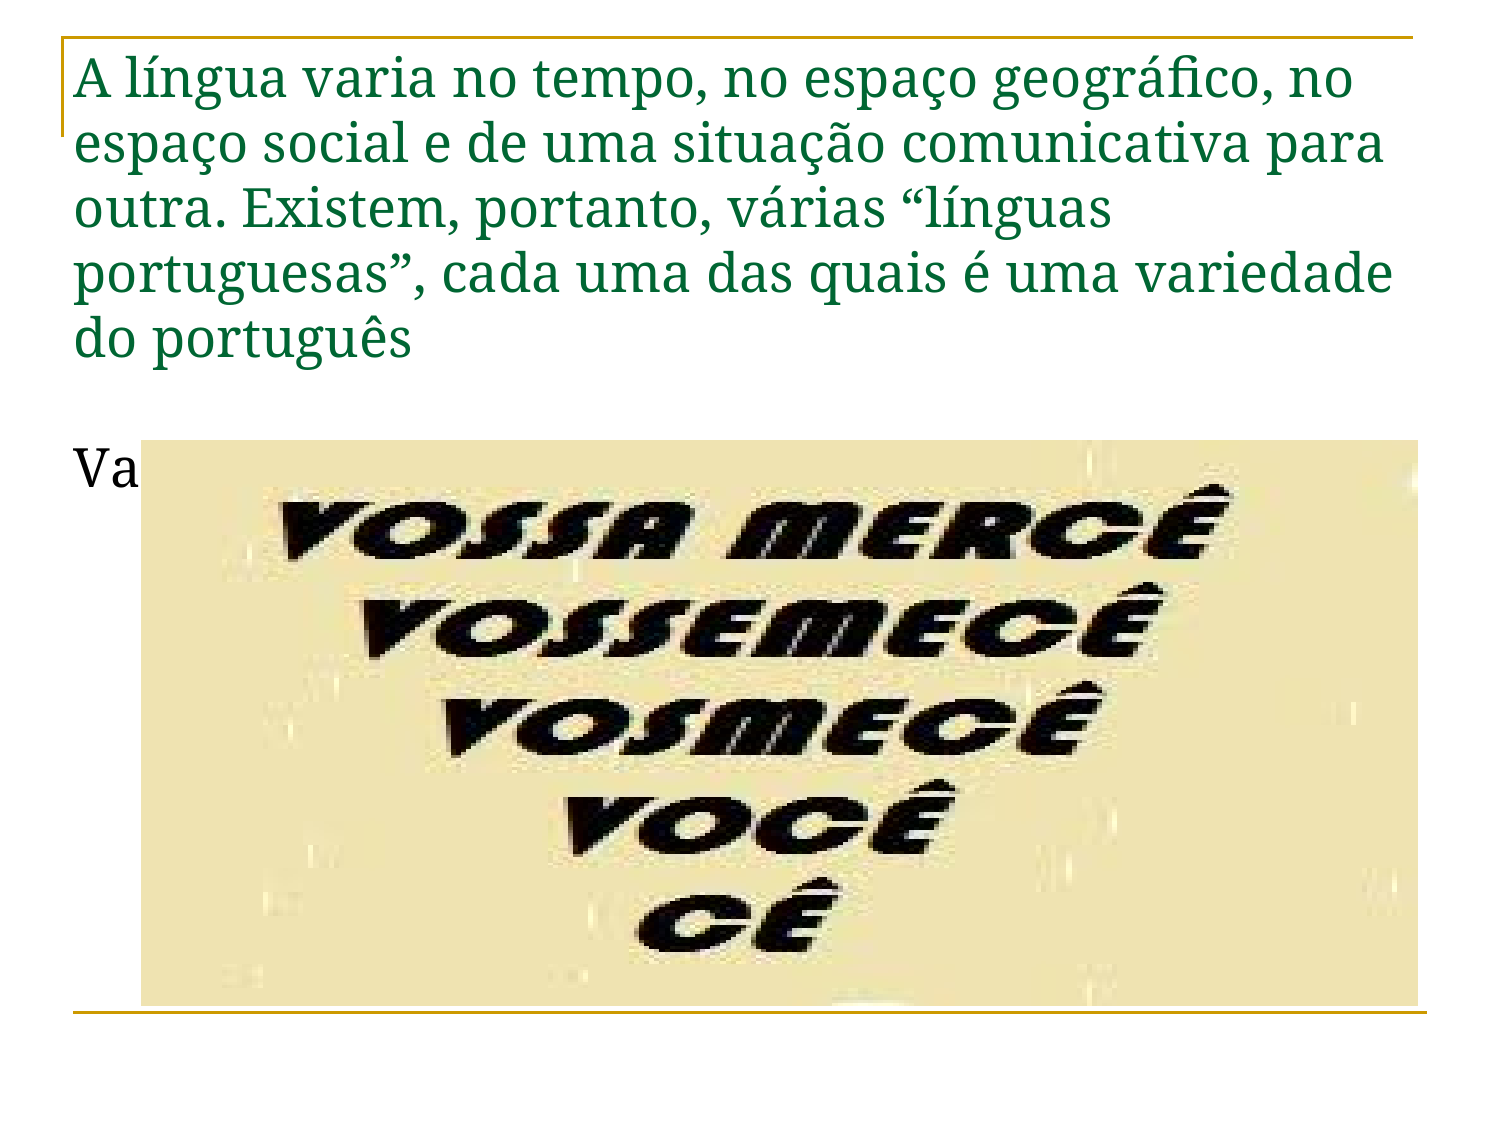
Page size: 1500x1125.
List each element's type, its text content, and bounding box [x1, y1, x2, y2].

picture [141, 440, 1418, 1006]
title A língua varia no tempo, no espaço geográfico, no espaço social e de uma situação comunicativa para outra. Existem, portanto, várias “línguas portuguesas”, cada uma das quais é uma variedade do português Variedade temporal: [59, 35, 1453, 571]
